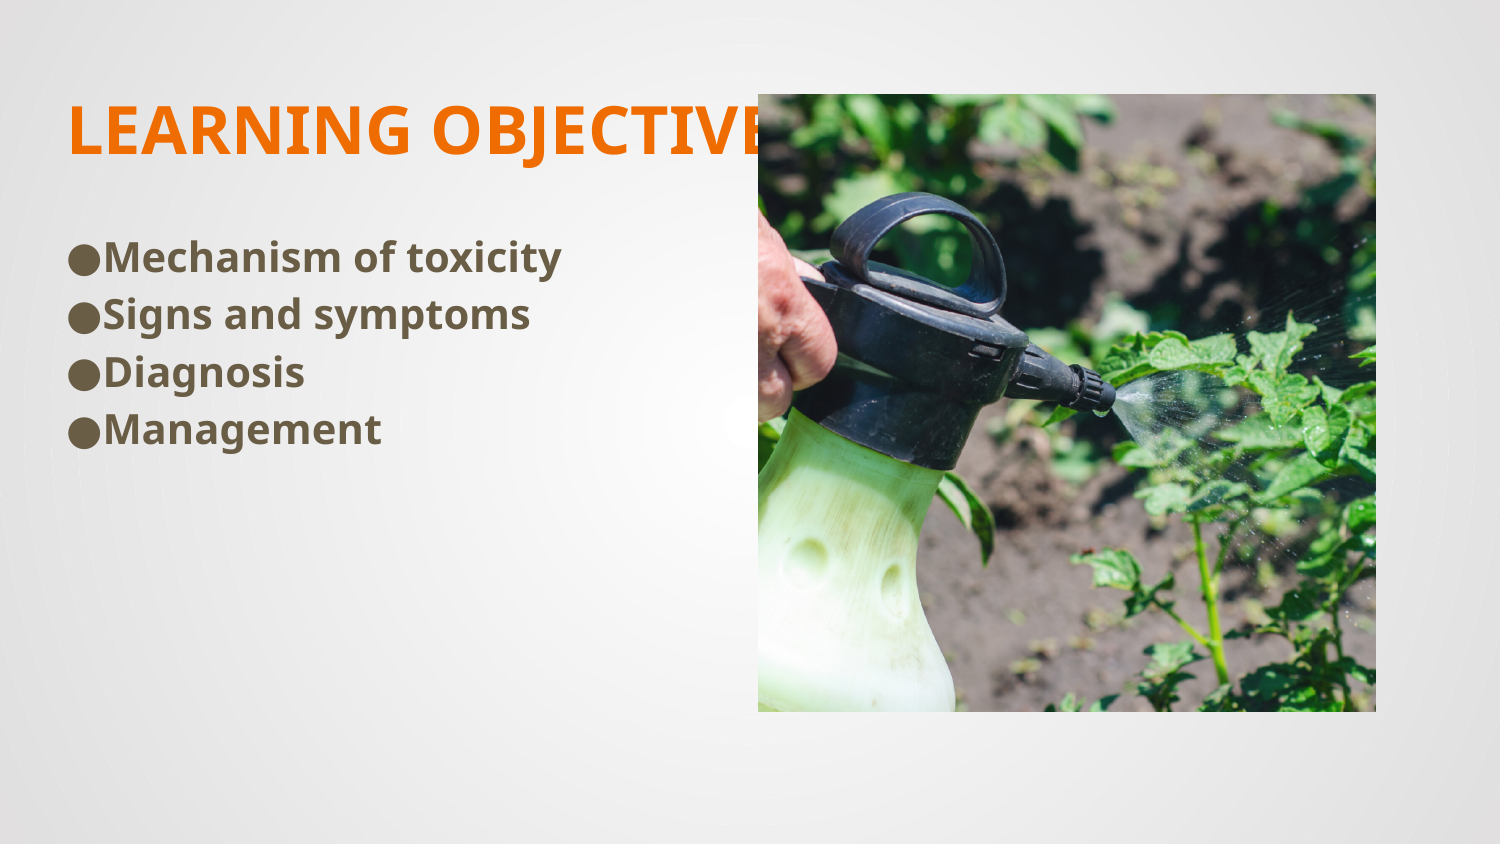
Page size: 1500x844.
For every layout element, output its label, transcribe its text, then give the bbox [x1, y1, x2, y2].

list Mechanism of toxicity Signs and symptoms Diagnosis Management [51, 207, 1449, 750]
title LEARNING OBJECTIVES [51, 72, 1449, 189]
picture [758, 94, 1376, 712]
